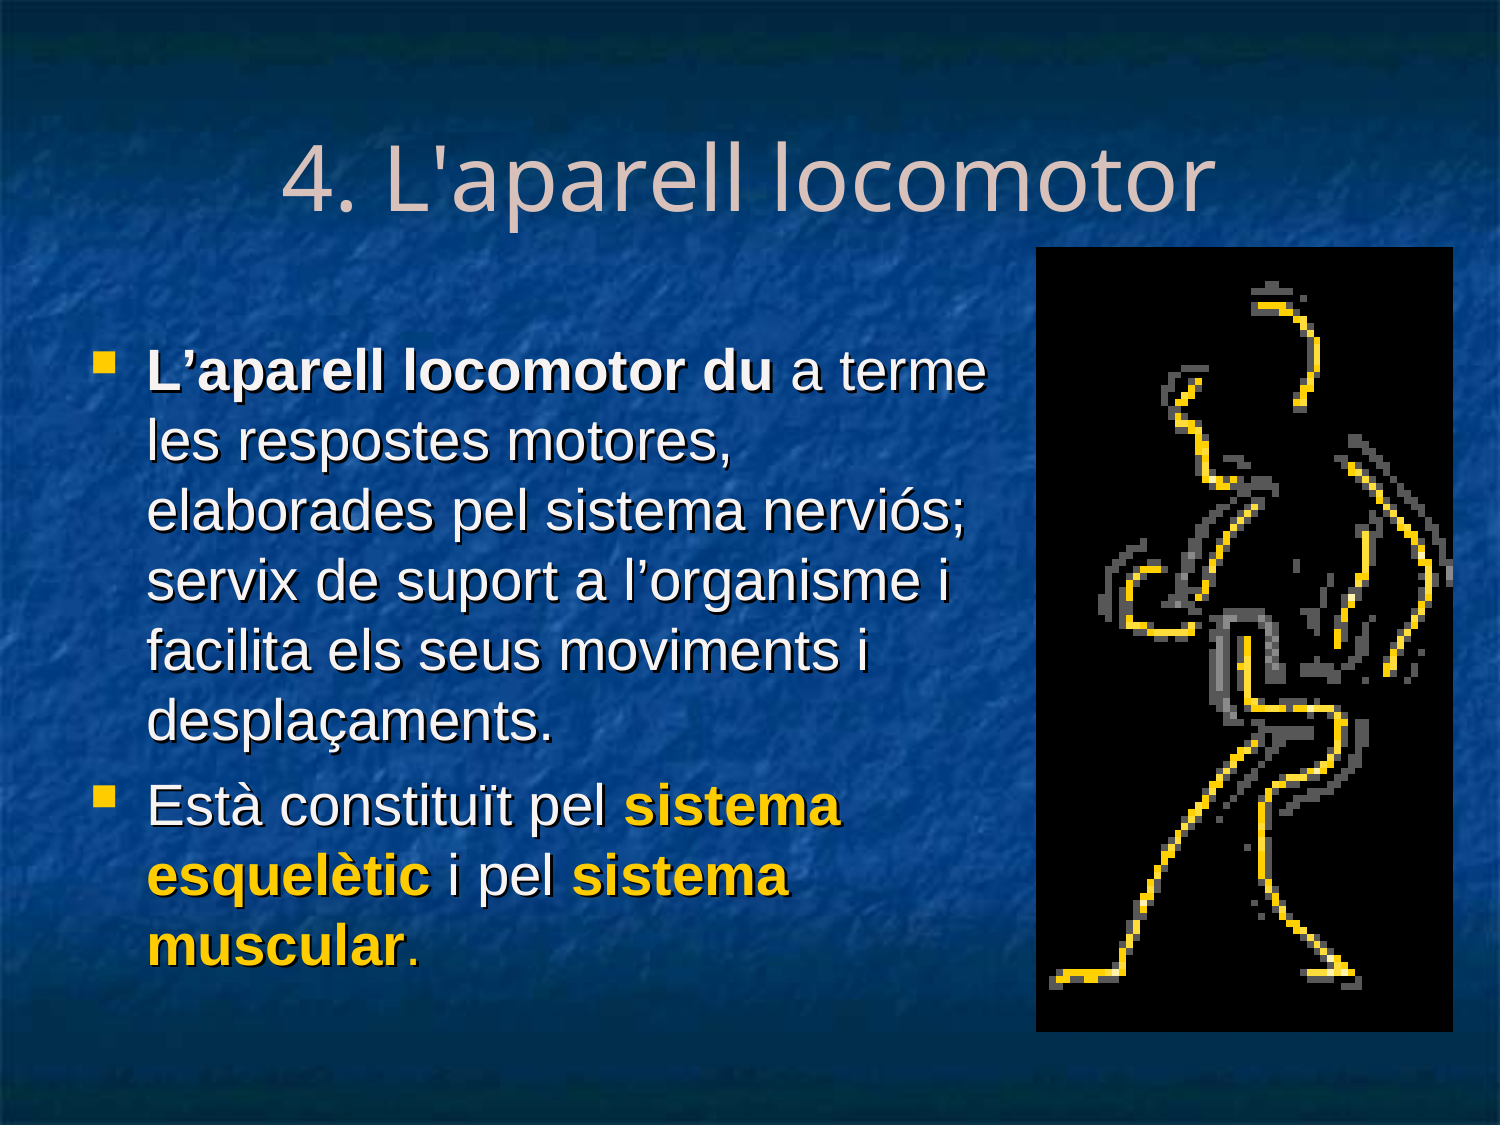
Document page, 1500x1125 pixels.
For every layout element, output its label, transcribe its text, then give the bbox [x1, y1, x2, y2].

picture [0, 0, 1500, 1125]
list L’aparell locomotor du a terme les respostes motores, elaborades pel sistema nerviós; servix de suport a l’organisme i facilita els seus moviments i desplaçaments. Està constituït pel sistema esquelètic i pel sistema muscular. [75, 324, 1004, 1071]
title 4. L'aparell locomotor [75, 57, 1426, 293]
